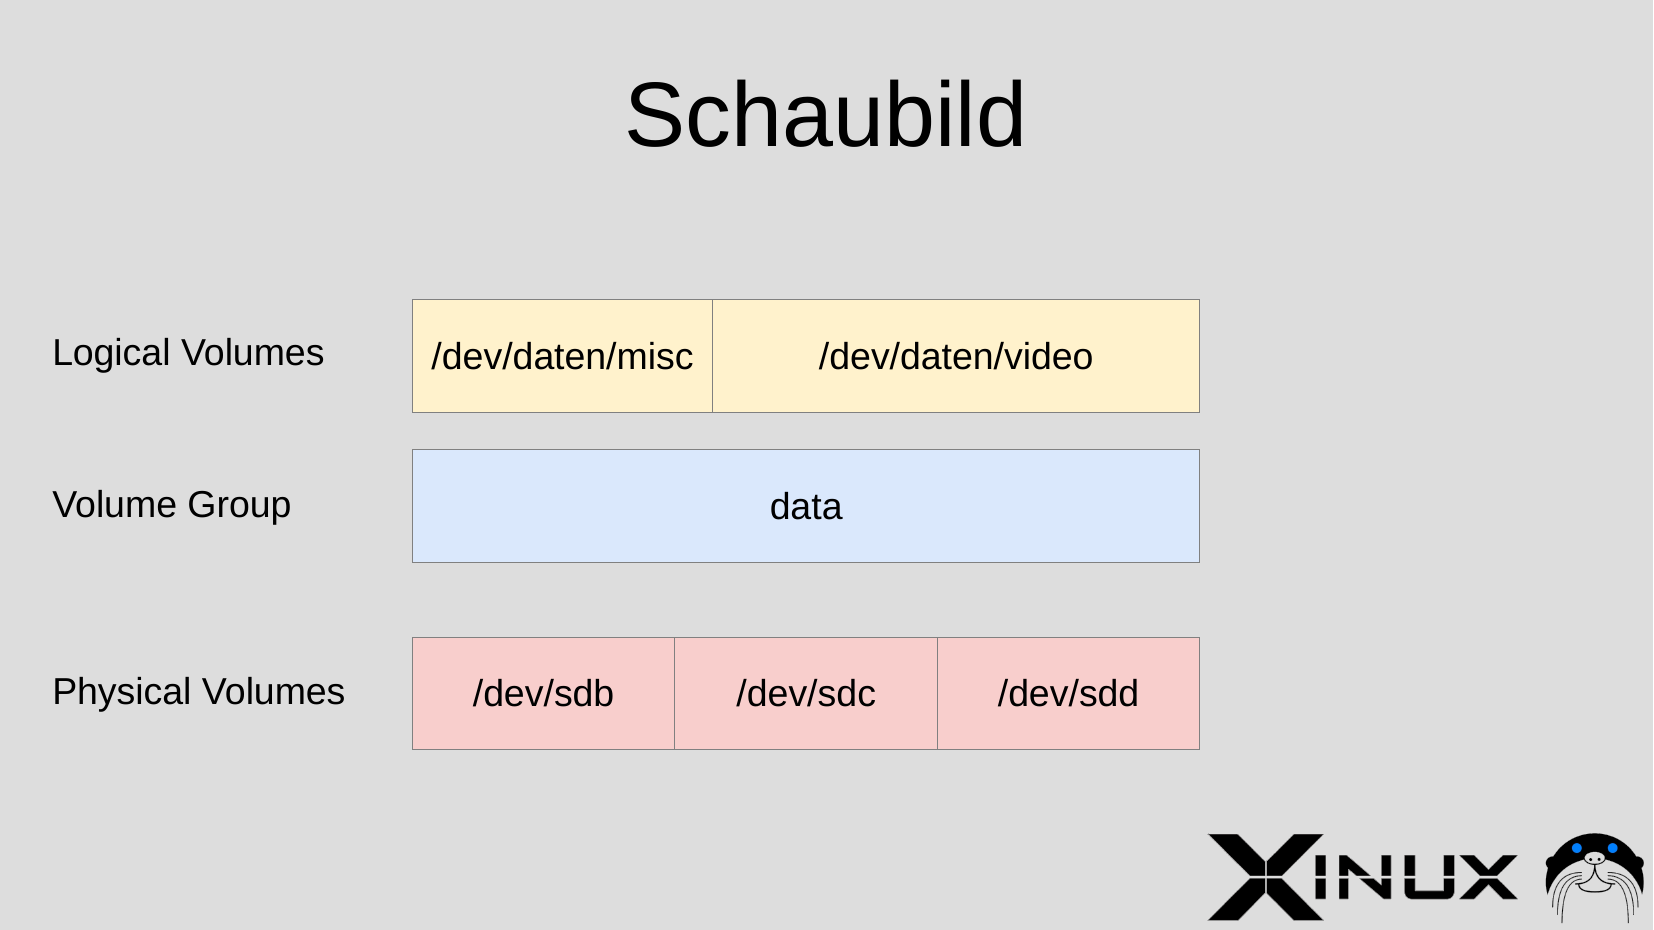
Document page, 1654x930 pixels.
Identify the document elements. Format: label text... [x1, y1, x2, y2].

text_box /dev/sdb [412, 637, 674, 750]
text_box /dev/daten/video [712, 299, 1200, 413]
picture [1200, 824, 1650, 930]
text_box Physical Volumes [37, 663, 361, 721]
title Schaubild [82, 37, 1571, 193]
text_box Logical Volumes [37, 323, 340, 381]
text_box /dev/daten/misc [412, 299, 712, 413]
text_box data [412, 449, 1200, 563]
text_box Volume Group [37, 475, 307, 533]
text_box /dev/sdc [674, 637, 937, 750]
text_box /dev/sdd [937, 637, 1200, 750]
